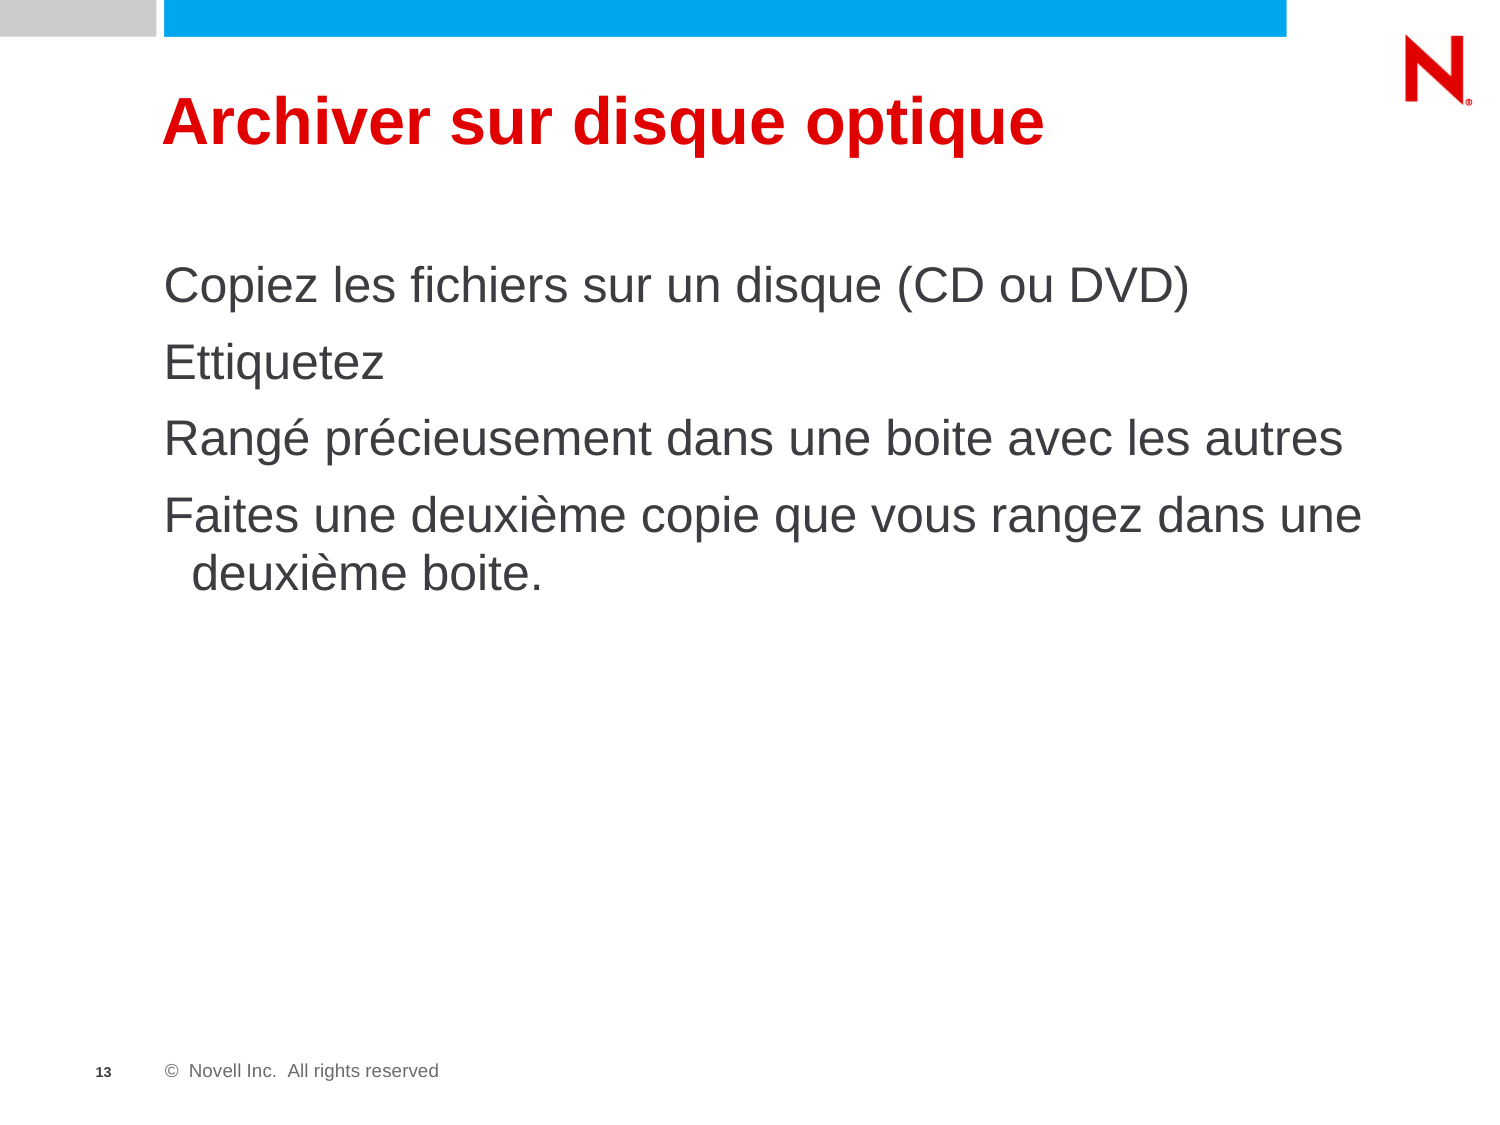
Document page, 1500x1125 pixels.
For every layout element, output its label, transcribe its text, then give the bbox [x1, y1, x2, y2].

title Archiver sur disque optique [161, 41, 1383, 205]
picture [1403, 32, 1473, 107]
list Copiez les fichiers sur un disque (CD ou DVD) Ettiquetez Rangé précieusement dans une boite avec les autres Faites une deuxième copie que vous rangez dans une deuxième boite. [163, 254, 1404, 986]
